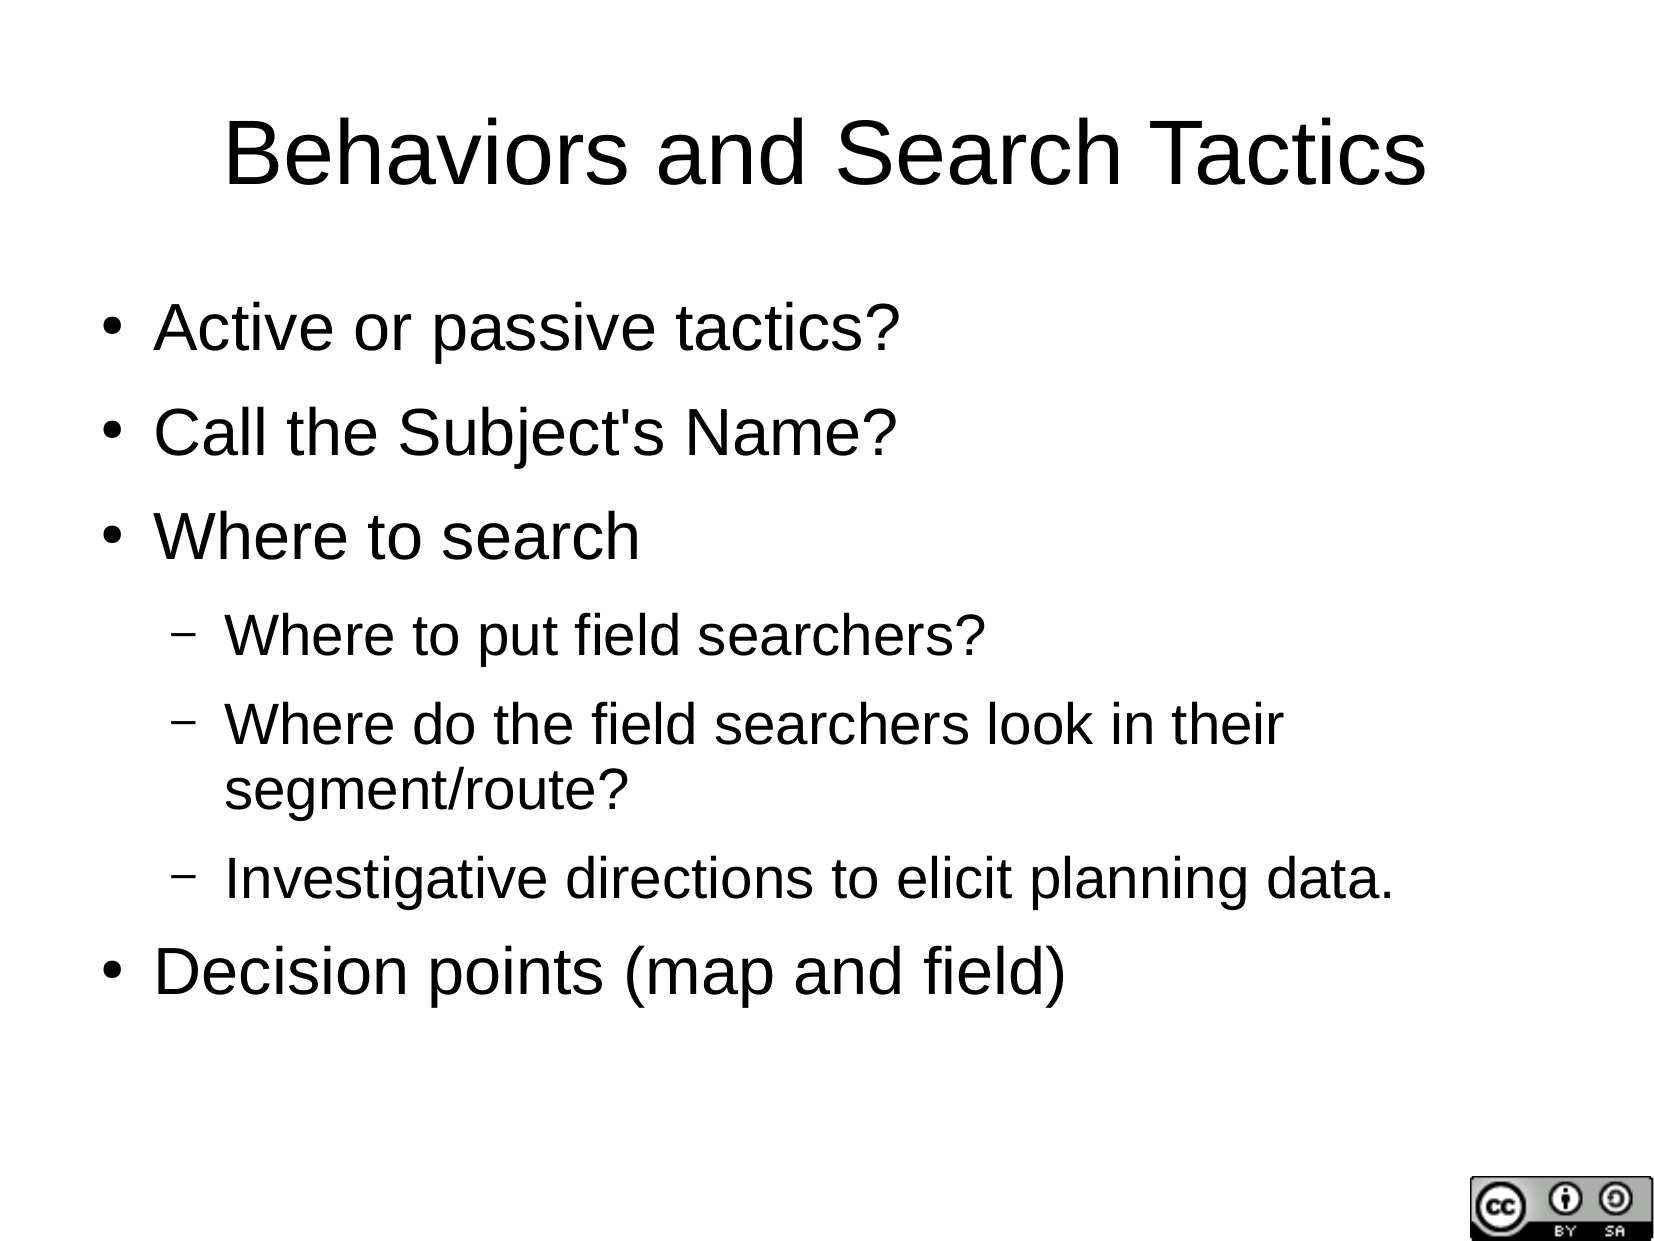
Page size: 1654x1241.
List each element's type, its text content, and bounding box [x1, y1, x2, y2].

title Behaviors and Search Tactics [82, 49, 1571, 257]
list Active or passive tactics? Call the Subject's Name? Where to search Where to put field searchers? Where do the field searchers look in their segment/route? Investigative directions to elicit planning data. Decision points (map and field) [82, 290, 1571, 1010]
picture [1470, 1176, 1654, 1241]
